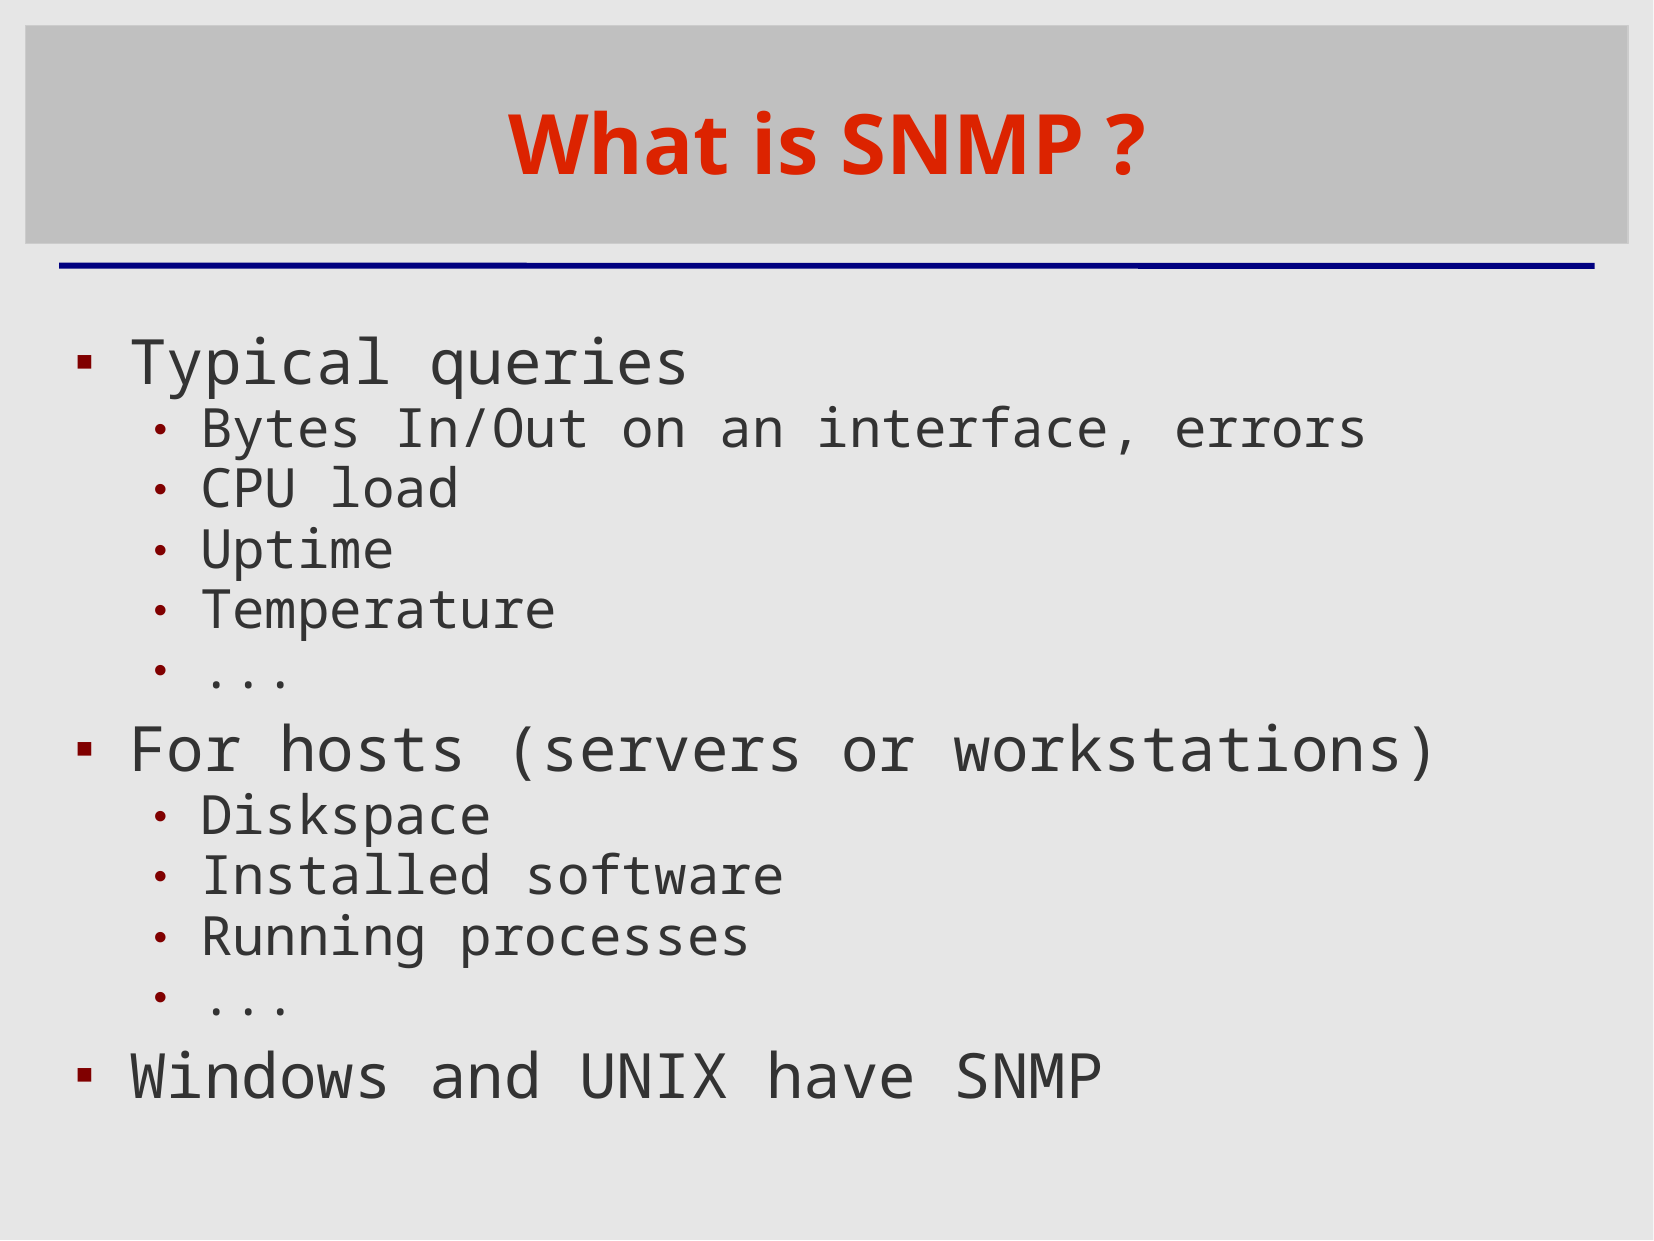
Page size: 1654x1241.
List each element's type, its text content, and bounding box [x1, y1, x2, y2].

list Typical queries Bytes In/Out on an interface, errors CPU load Uptime Temperature ... For hosts (servers or workstations) Diskspace Installed software Running processes ... Windows and UNIX have SNMP [59, 324, 1595, 1135]
title What is SNMP ? [121, 46, 1534, 254]
